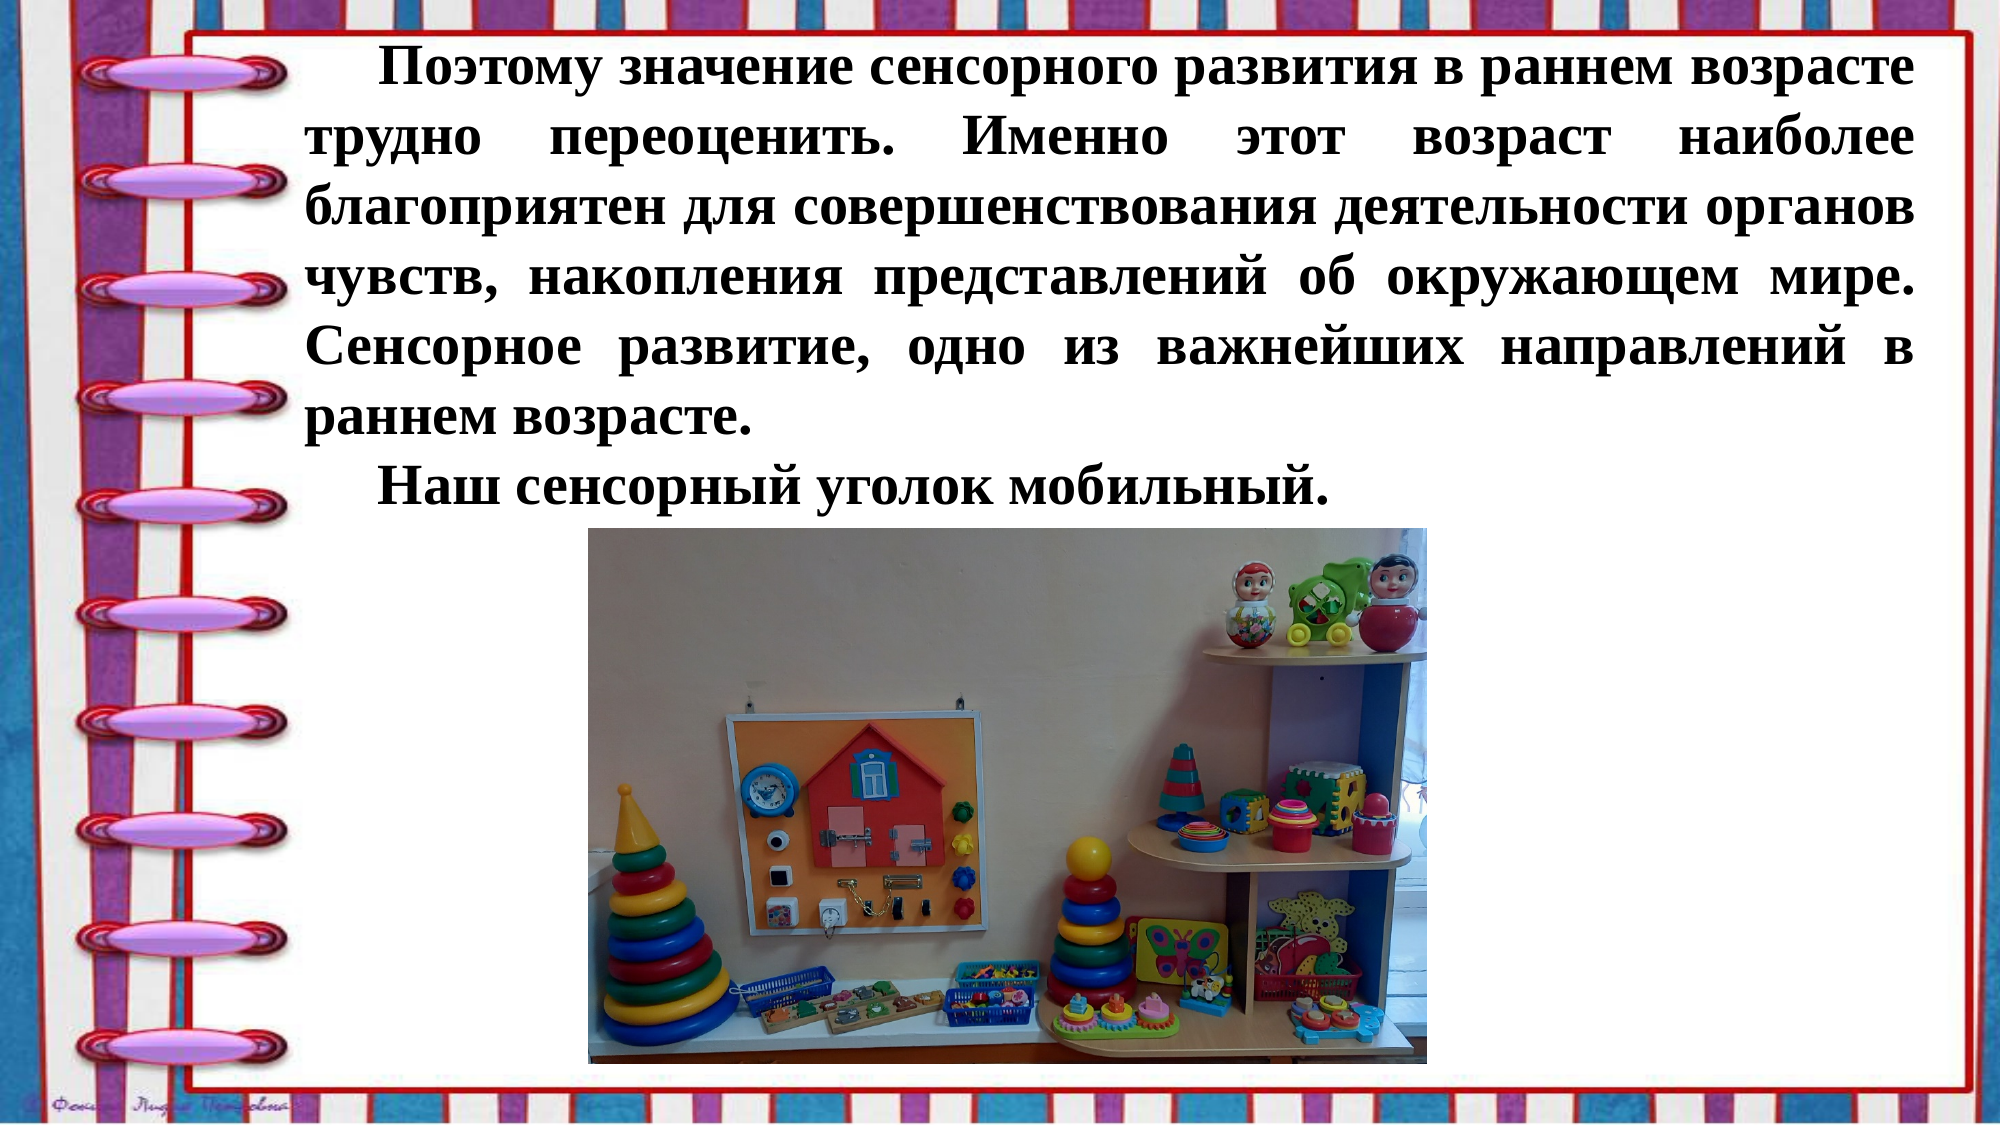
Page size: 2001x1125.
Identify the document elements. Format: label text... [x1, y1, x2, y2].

text_box Поэтому значение сенсорного развития в раннем возрасте трудно переоценить. Именно этот возраст наиболее благоприятен для совершенствования деятельности органов чувств, накопления представлений об окружающем мире. Сенсорное развитие, одно из важнейших направлений в раннем возрасте. Наш сенсорный уголок мобильный. [289, 19, 1931, 524]
picture [0, 0, 2000, 1125]
